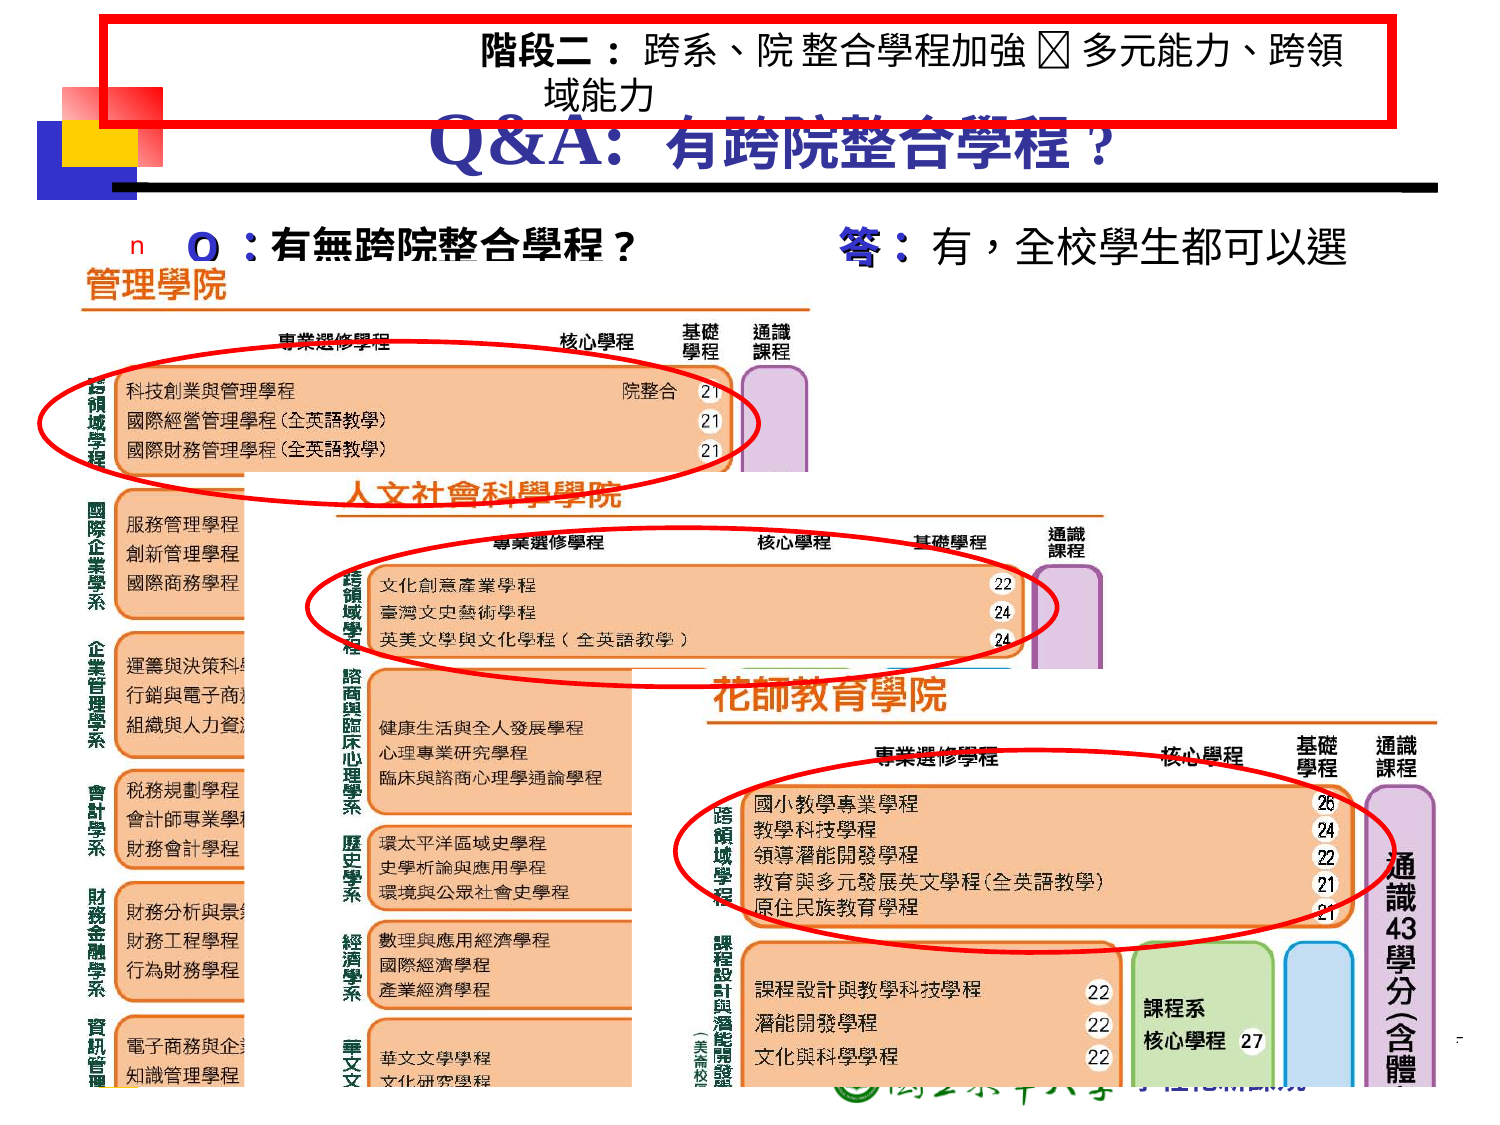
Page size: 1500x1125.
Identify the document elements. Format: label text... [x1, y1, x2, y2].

text_box 階段二: 跨系、院 整合學程加強  多元能力、跨領域能力 [103, 19, 1392, 124]
list Q：有無跨院整合學程? 答： 有，全校學生都可以選 [114, 207, 1381, 305]
text_box 46 [1342, 1050, 1468, 1101]
title Q&A: 有跨院整合學程? [174, 124, 1369, 188]
picture [35, 261, 1457, 1087]
